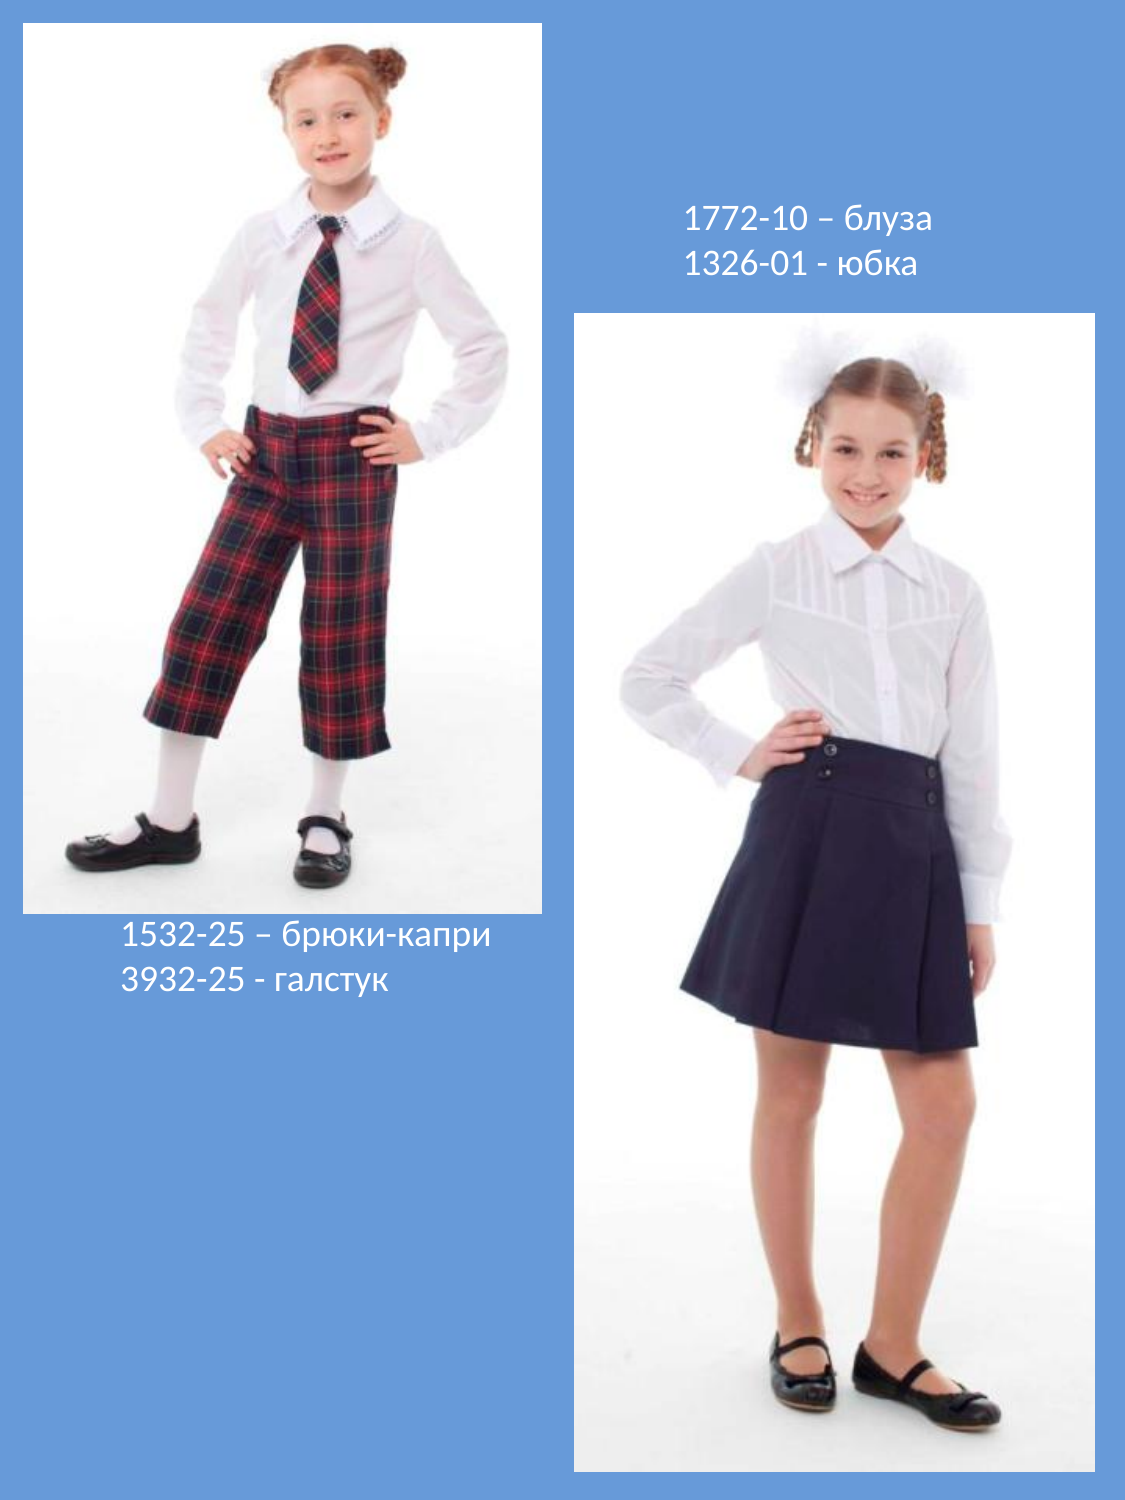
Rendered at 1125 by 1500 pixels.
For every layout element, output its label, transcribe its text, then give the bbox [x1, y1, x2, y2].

picture [574, 313, 1095, 1472]
text_box 1532-25 – брюки-капри 3932-25 - галстук [105, 785, 598, 1079]
picture [23, 23, 542, 914]
text_box 1772-10 – блуза 1326-01 - юбка [667, 46, 1055, 340]
